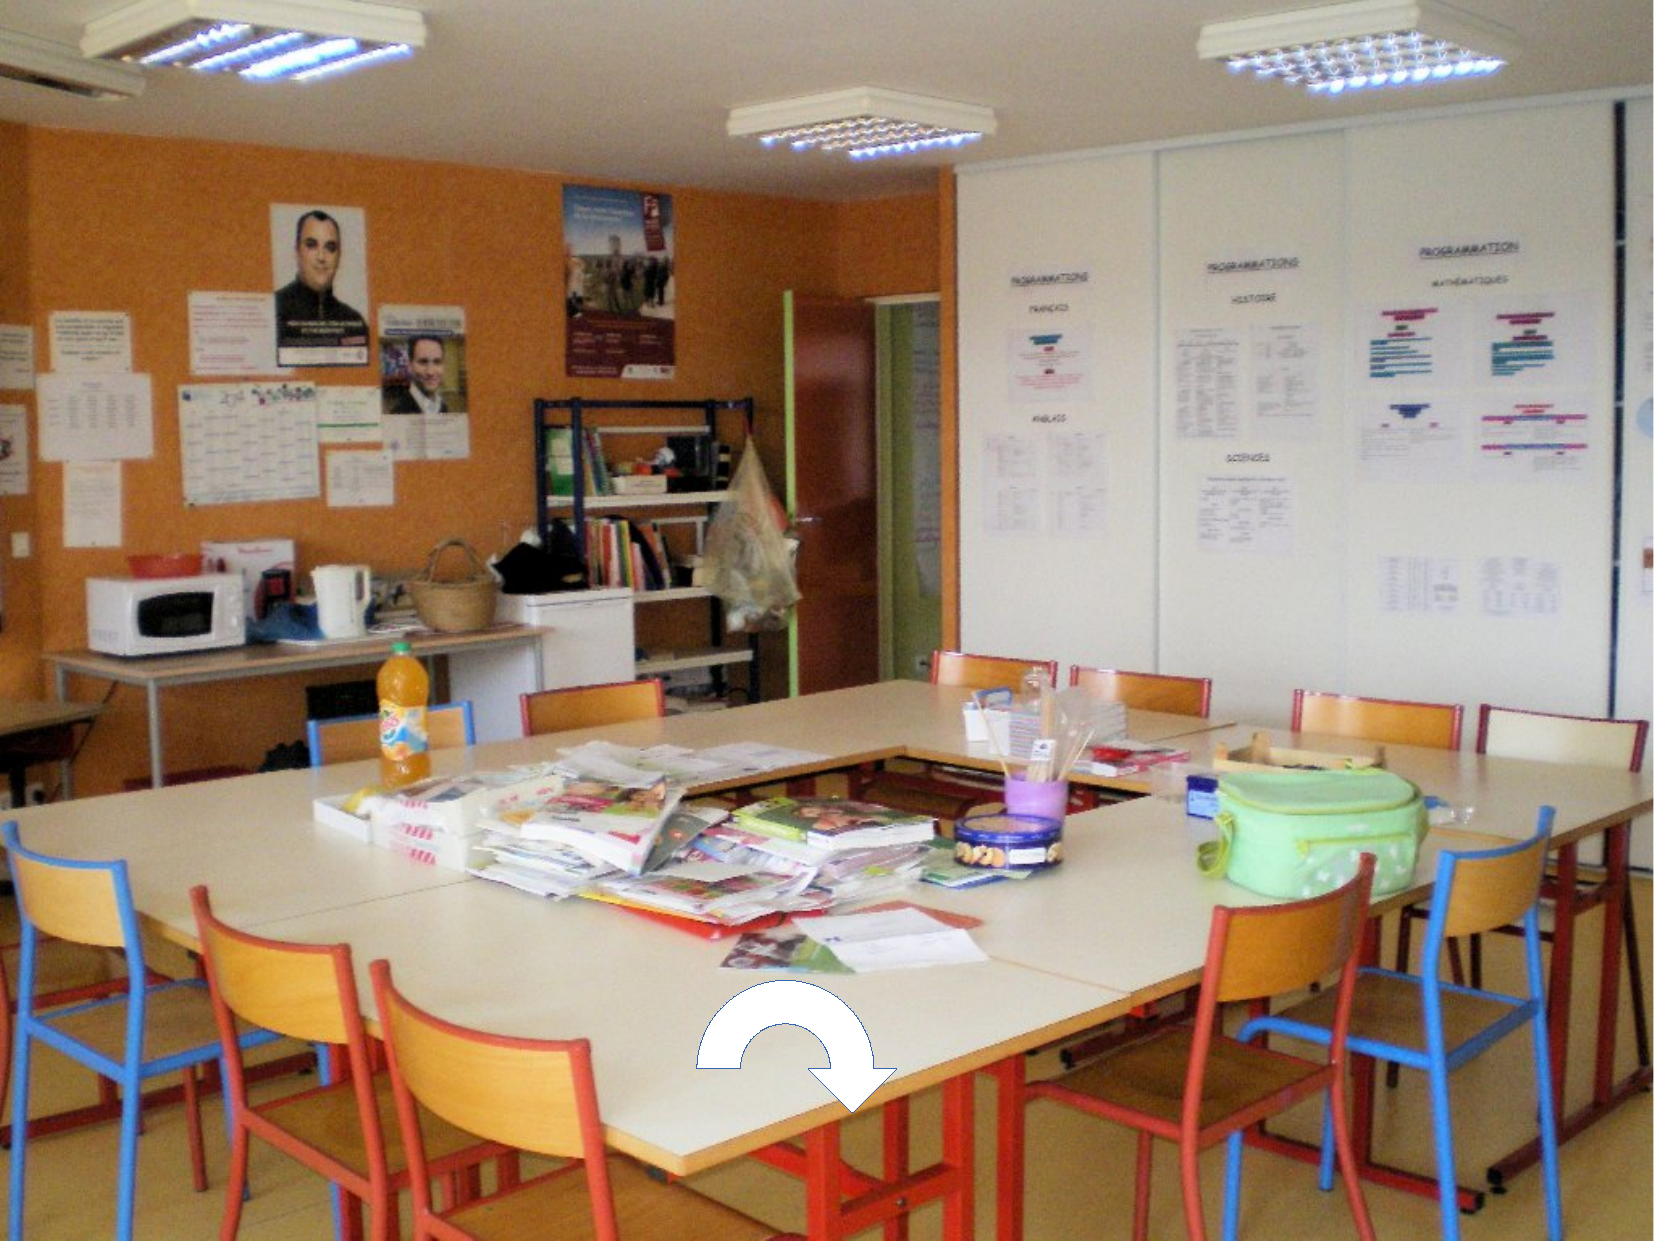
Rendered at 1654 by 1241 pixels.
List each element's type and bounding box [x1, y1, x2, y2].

text_box [696, 980, 897, 1113]
picture [0, 0, 1654, 1241]
